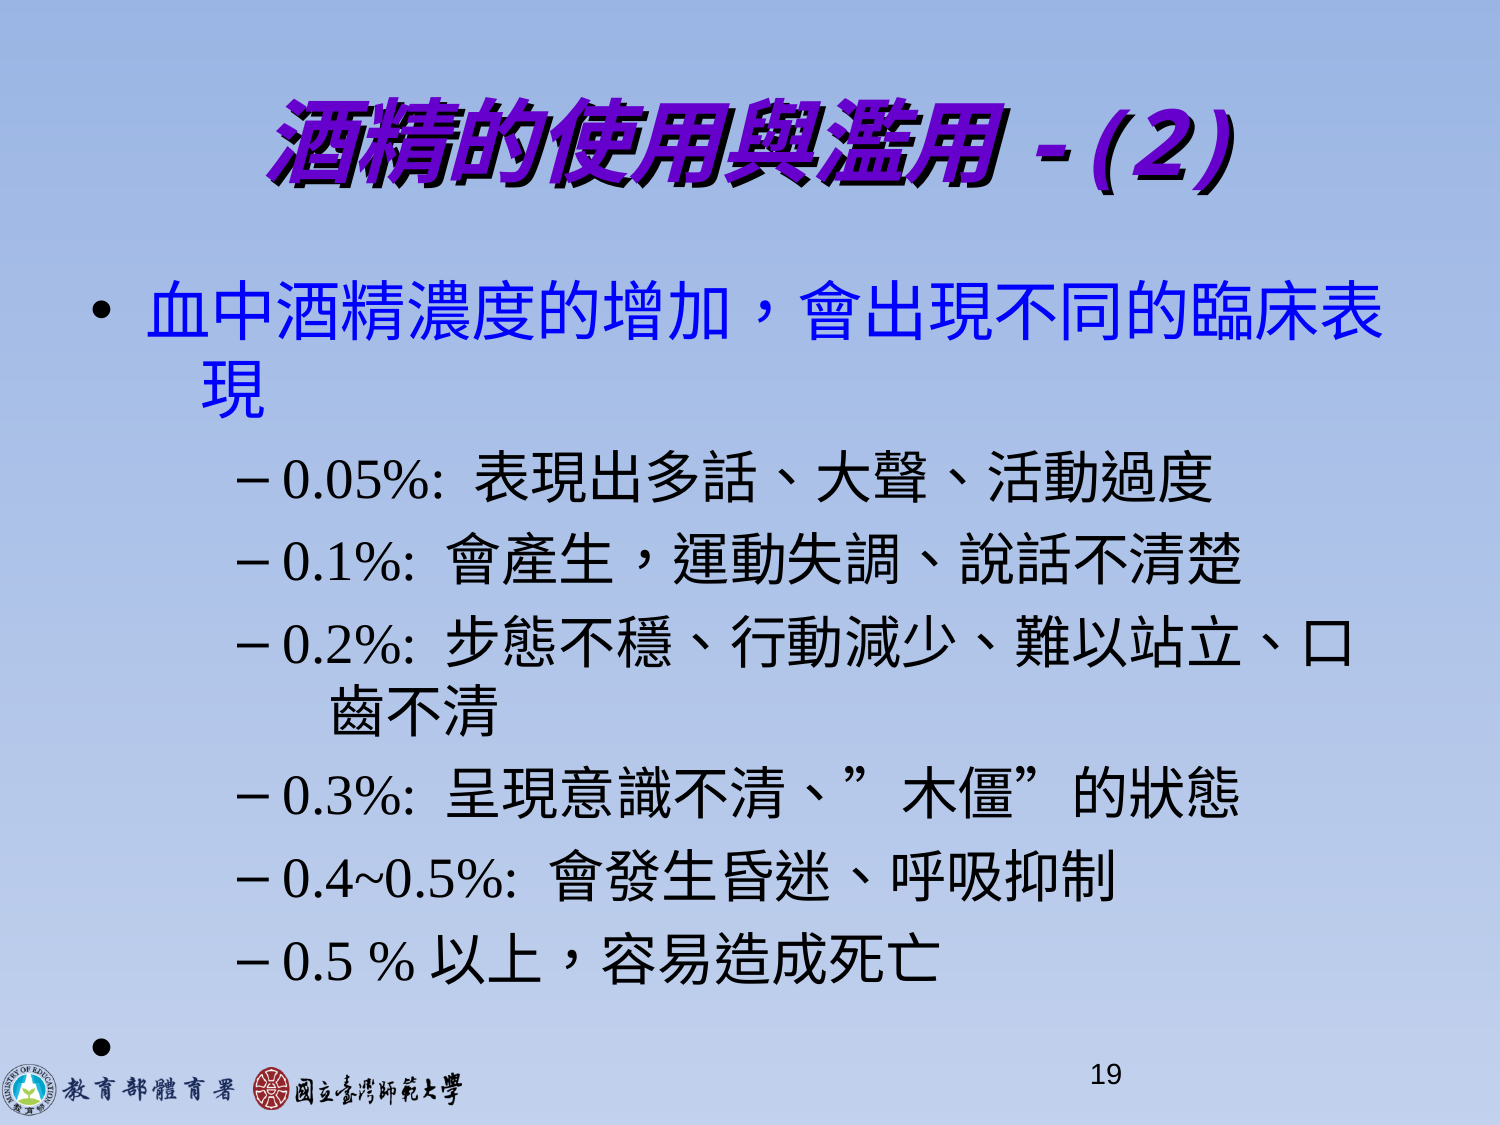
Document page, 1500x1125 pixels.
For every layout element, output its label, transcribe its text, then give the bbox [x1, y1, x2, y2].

title 酒精的使用與濫用-(2) [75, 45, 1426, 233]
list 血中酒精濃度的增加，會出現不同的臨床表現 0.05%: 表現出多話、大聲、活動過度 0.1%: 會產生，運動失調、說話不清楚 0.2%: 步態不穩、行動減少、難以站立、口齒不清 0.3%: 呈現意識不清、”木僵”的狀態 0.4~0.5%: 會發生昏迷、呼吸抑制 0.5 %以上，容易造成死亡 [75, 262, 1426, 1005]
text_box 19 [1074, 1042, 1426, 1103]
